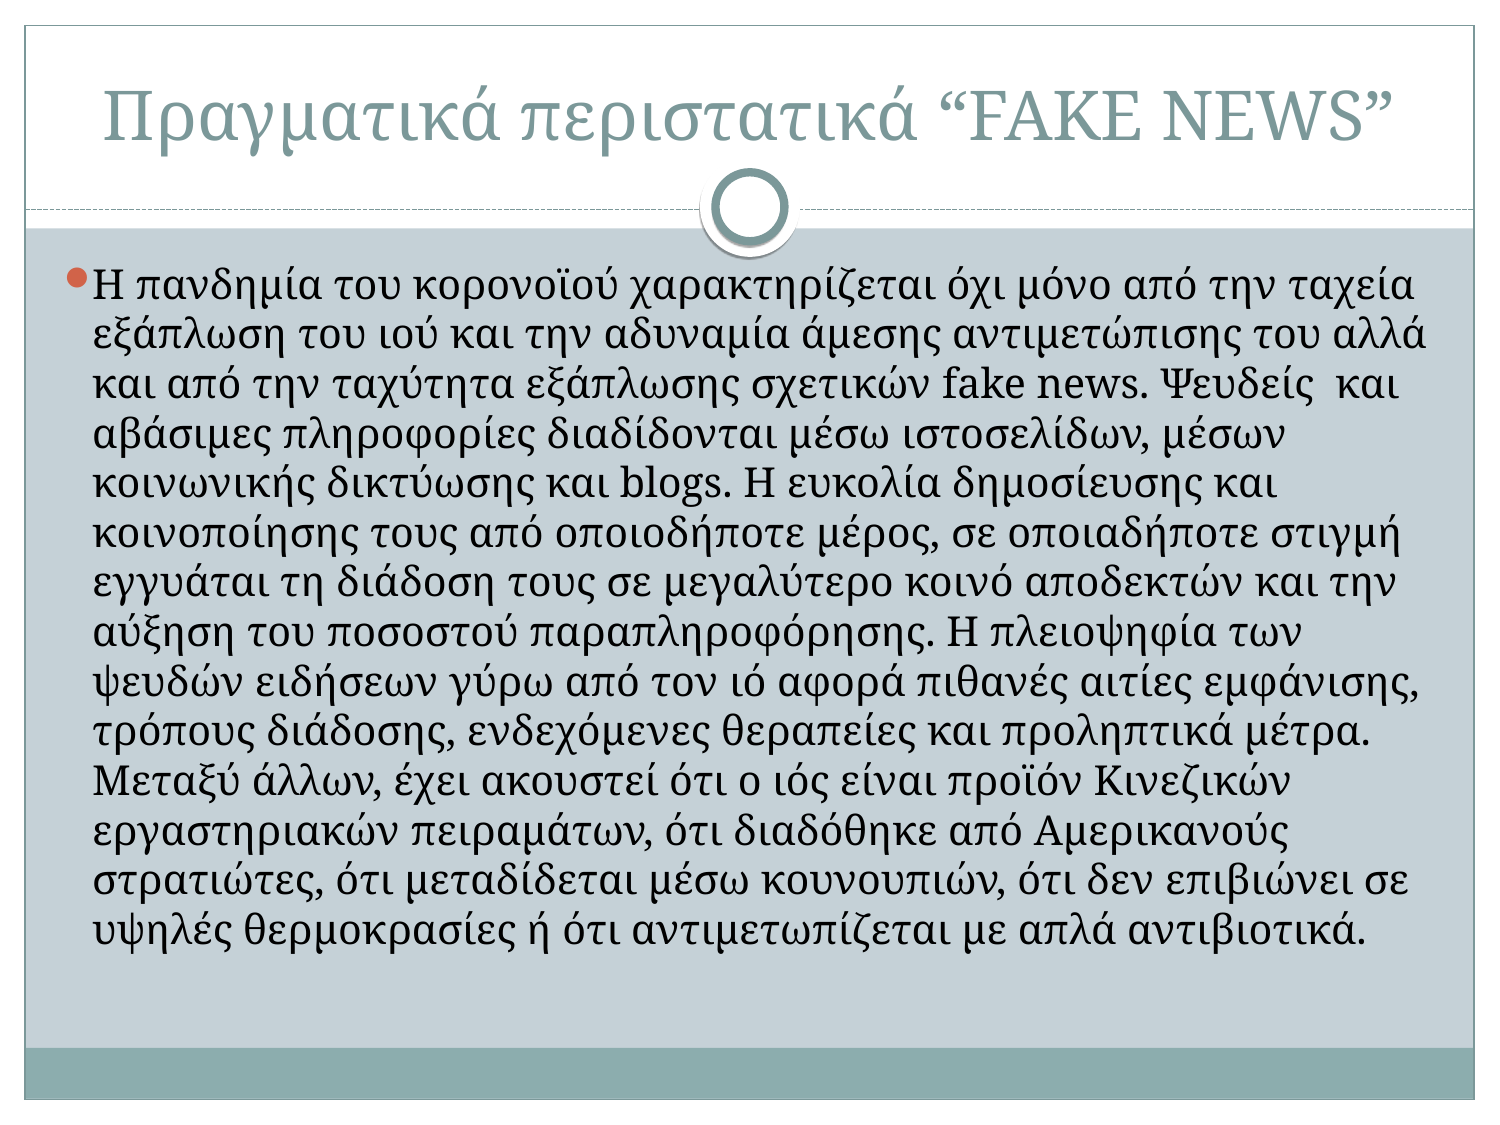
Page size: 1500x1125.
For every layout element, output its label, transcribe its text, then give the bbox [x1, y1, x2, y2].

title Πραγματικά περιστατικά “FAKE NEWS” [49, 37, 1450, 162]
list Η πανδημία του κορονοϊού χαρακτηρίζεται όχι μόνο από την ταχεία εξάπλωση του ιού και την αδυναμία άμεσης αντιμετώπισης του αλλά και από την ταχύτητα εξάπλωσης σχετικών fake news. Ψευδείς και αβάσιμες πληροφορίες διαδίδονται μέσω ιστοσελίδων, μέσων κοινωνικής δικτύωσης και blogs. Η ευκολία δημοσίευσης και κοινοποίησης τους από οποιοδήποτε μέρος, σε οποιαδήποτε στιγμή εγγυάται τη διάδοση τους σε μεγαλύτερο κοινό αποδεκτών και την αύξηση του ποσοστού παραπληροφόρησης. Η πλειοψηφία των ψευδών ειδήσεων γύρω από τον ιό αφορά πιθανές αιτίες εμφάνισης, τρόπους διάδοσης, ενδεχόμενες θεραπείες και προληπτικά μέτρα. Μεταξύ άλλων, έχει ακουστεί ότι ο ιός είναι προϊόν Κινεζικών εργαστηριακών πειραμάτων, ότι διαδόθηκε από Αμερικανούς στρατιώτες, ότι μεταδίδεται μέσω κουνουπιών, ότι δεν επιβιώνει σε υψηλές θερμοκρασίες ή ότι αντιμετωπίζεται με απλά αντιβιοτικά. [49, 250, 1445, 1001]
